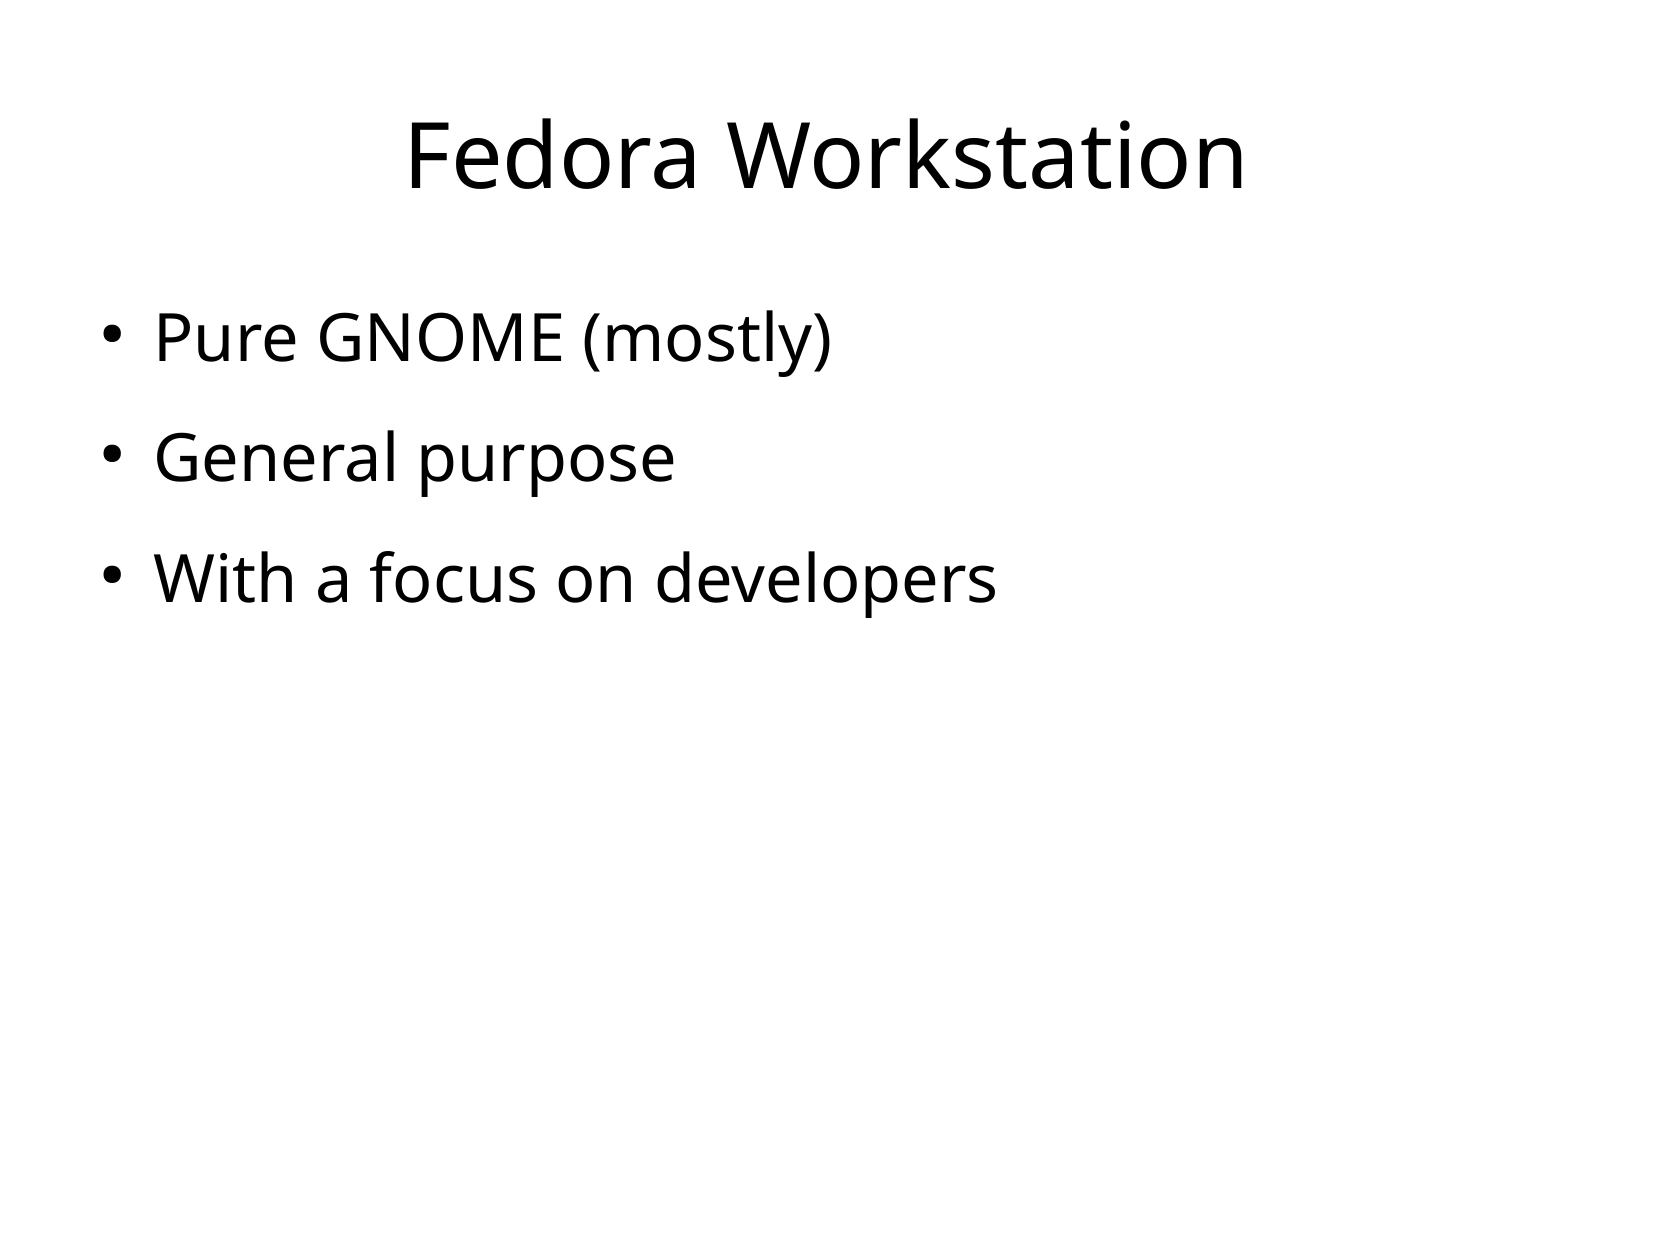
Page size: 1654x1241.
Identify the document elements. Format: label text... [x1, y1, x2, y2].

title Fedora Workstation [82, 49, 1571, 257]
list Pure GNOME (mostly) General purpose With a focus on developers [82, 290, 1571, 1010]
